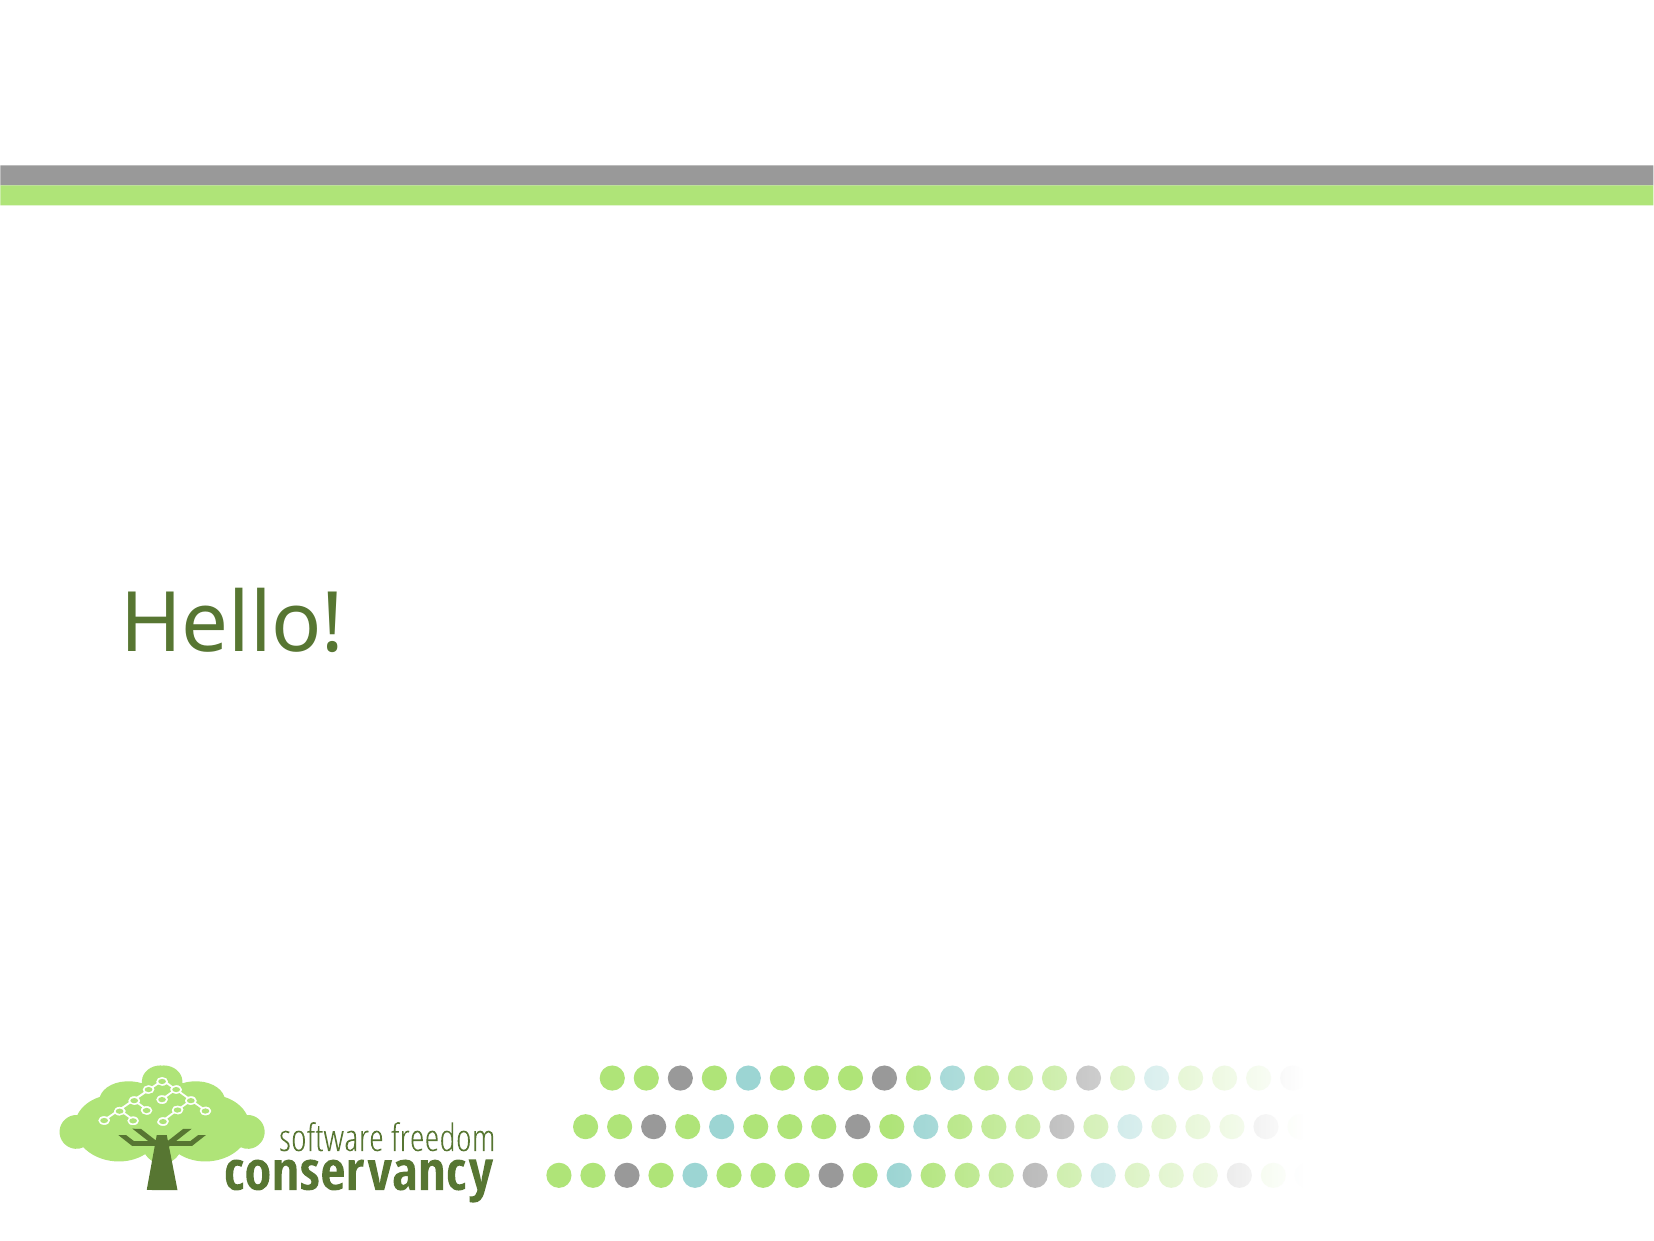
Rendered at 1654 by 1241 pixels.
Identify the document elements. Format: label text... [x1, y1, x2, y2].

title Hello! [120, 515, 1576, 723]
